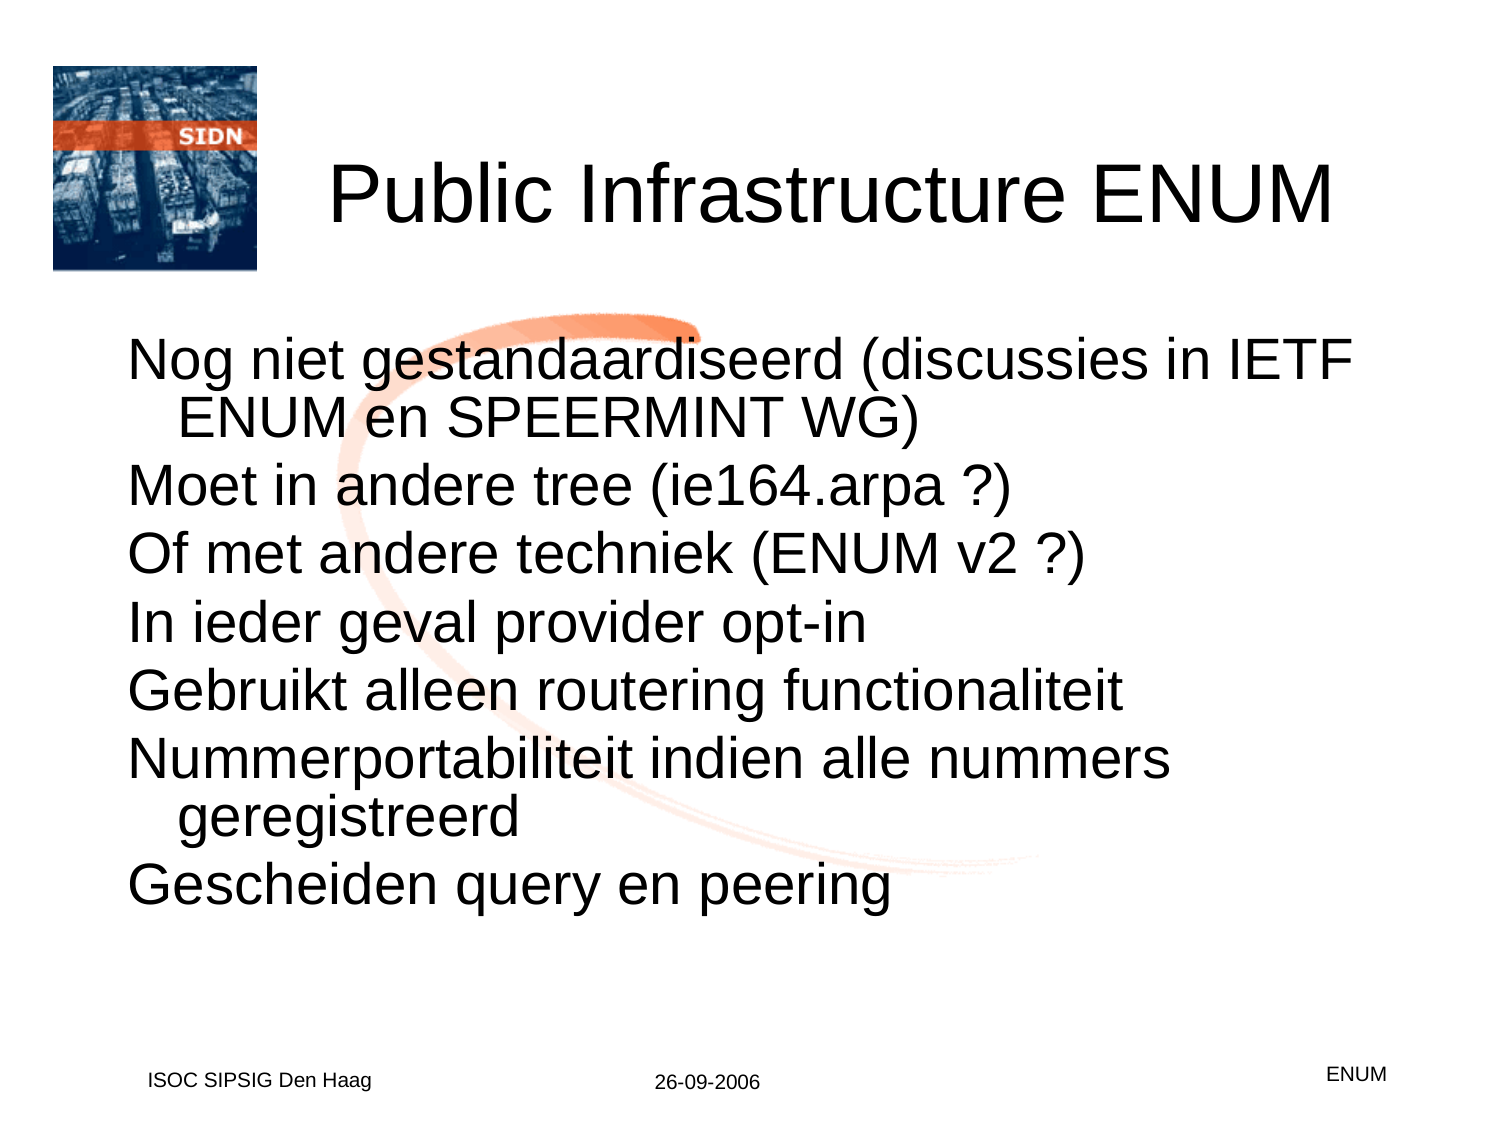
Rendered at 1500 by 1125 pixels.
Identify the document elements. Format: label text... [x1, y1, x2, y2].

title Public Infrastructure ENUM [312, 99, 1382, 288]
picture [112, 1038, 1371, 1120]
picture [53, 0, 1371, 324]
list Nog niet gestandaardiseerd (discussies in IETF ENUM en SPEERMINT WG) Moet in andere tree (ie164.arpa ?) Of met andere techniek (ENUM v2 ?) In ieder geval provider opt-in Gebruikt alleen routering functionaliteit Nummerportabiliteit indien alle nummers geregistreerd Gescheiden query en peering [112, 324, 1382, 1038]
